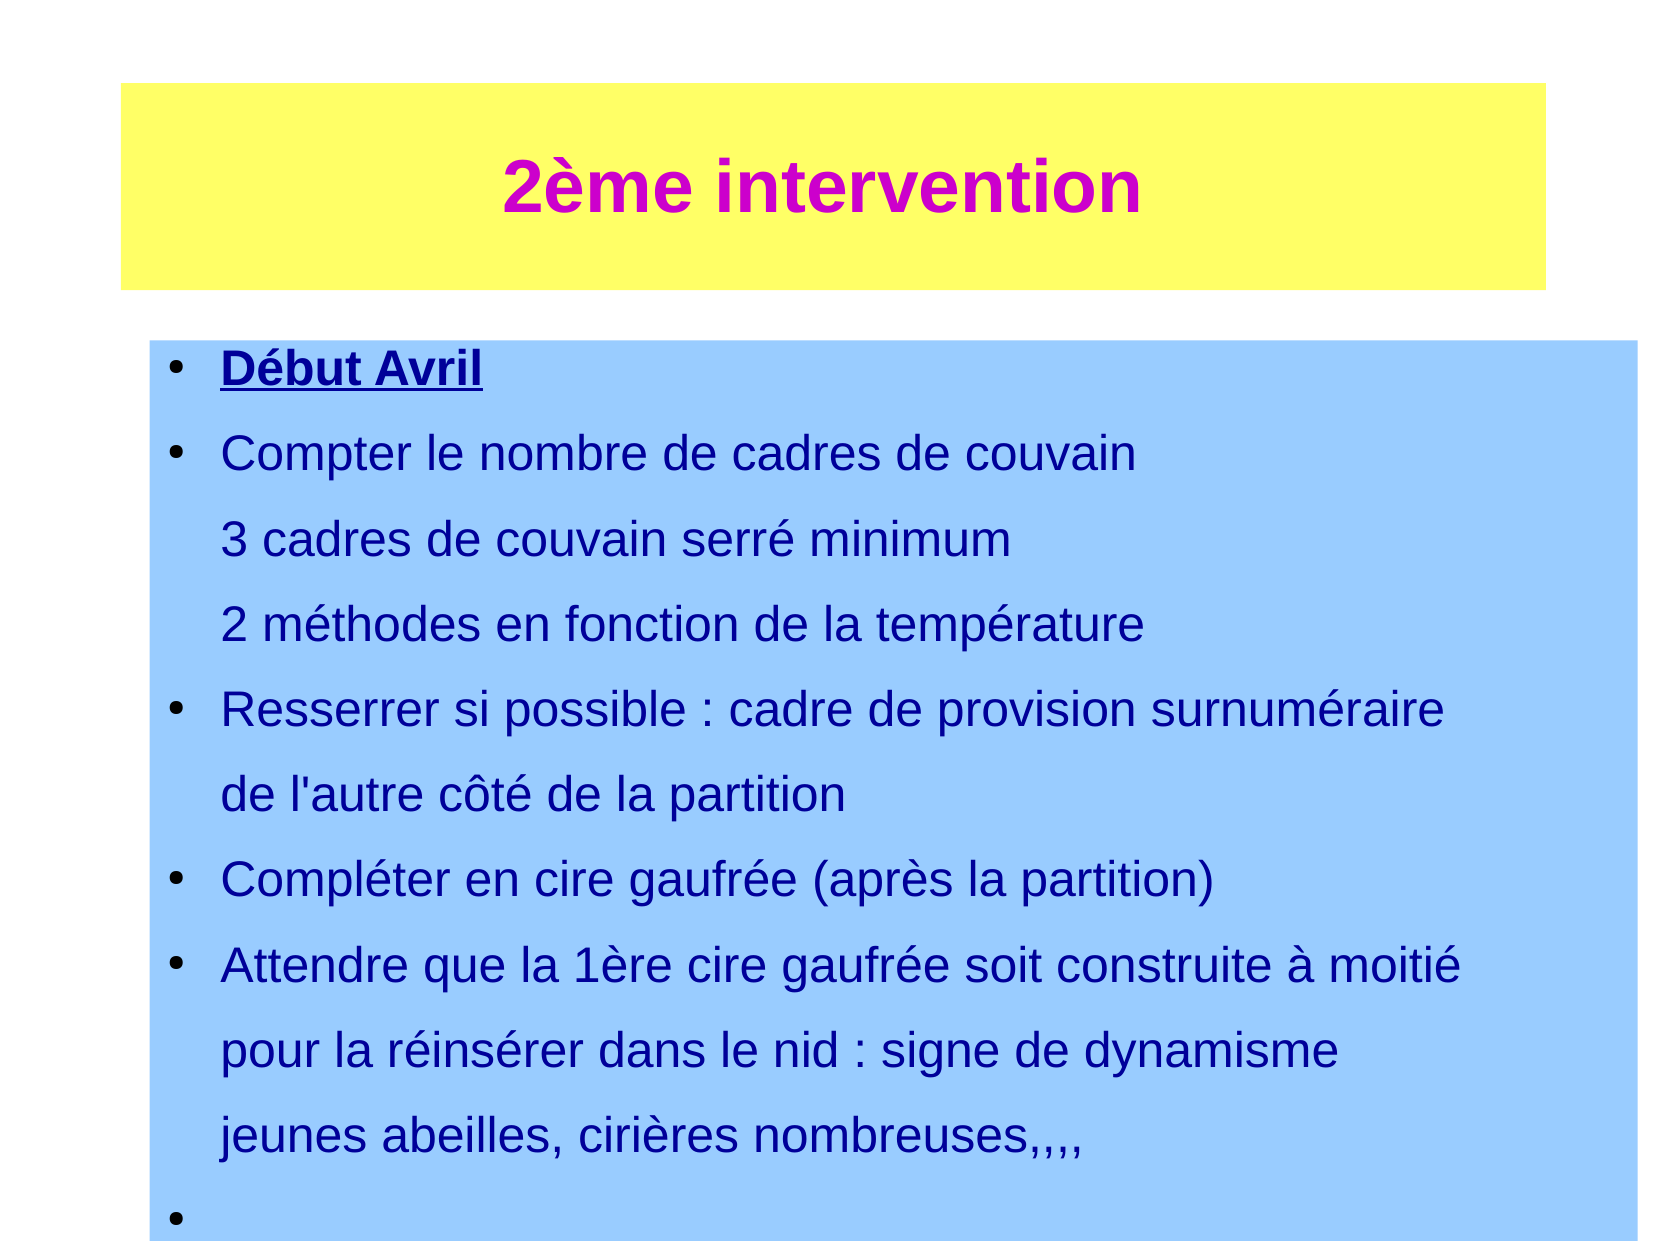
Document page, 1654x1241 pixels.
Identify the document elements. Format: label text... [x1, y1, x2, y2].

title 2ème intervention [120, 83, 1546, 291]
list Début Avril Compter le nombre de cadres de couvain 3 cadres de couvain serré minimum 2 méthodes en fonction de la température Resserrer si possible : cadre de provision surnuméraire de l'autre côté de la partition Compléter en cire gaufrée (après la partition) Attendre que la 1ère cire gaufrée soit construite à moitié pour la réinsérer dans le nid : signe de dynamisme jeunes abeilles, cirières nombreuses,,,, [149, 340, 1638, 1241]
